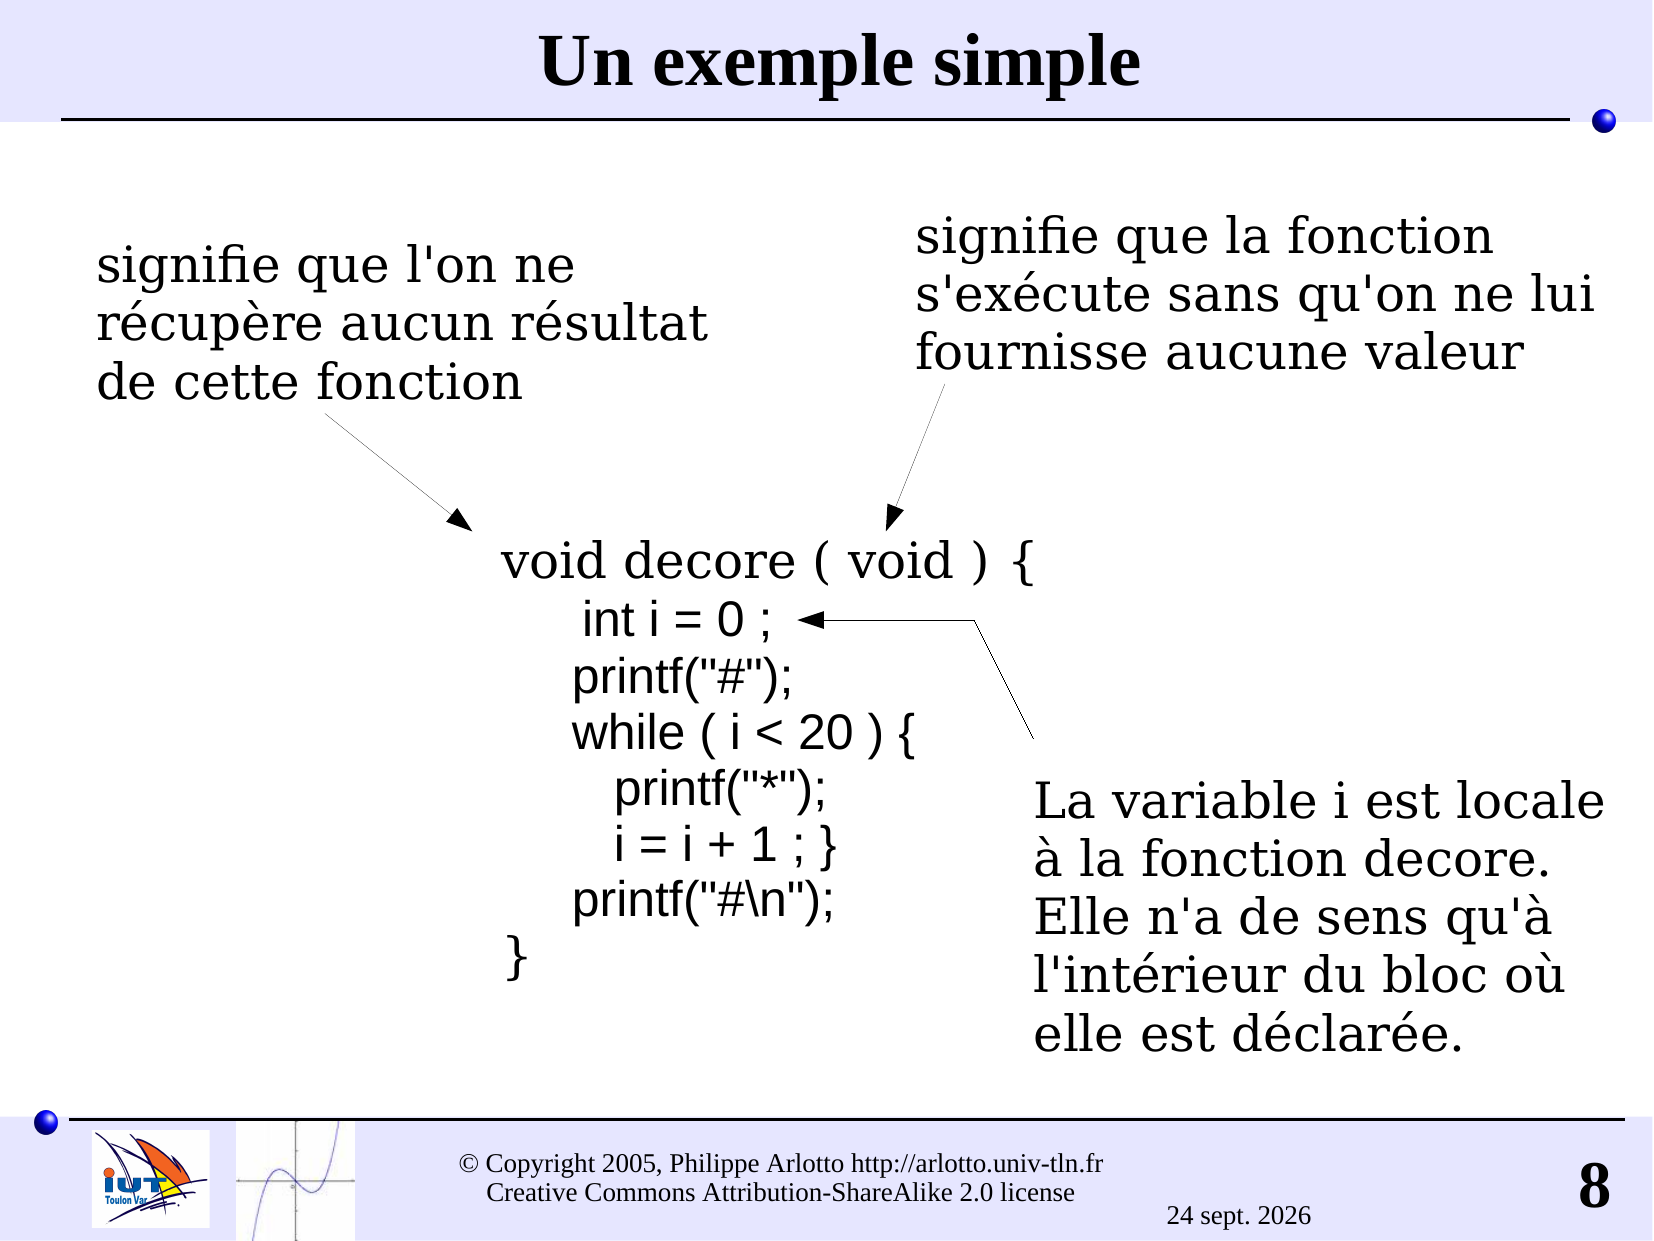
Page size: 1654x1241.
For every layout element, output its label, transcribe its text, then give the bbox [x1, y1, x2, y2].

title Un exemple simple [95, 14, 1585, 107]
picture [236, 1121, 355, 1241]
text_box signifie que la fonction s'exécute sans qu'on ne lui fournisse aucune valeur [915, 206, 1596, 382]
text_box La variable i est locale à la fonction decore. Elle n'a de sens qu'à l'intérieur du bloc où elle est déclarée. [1033, 771, 1607, 1063]
text_box void decore ( void ) { int i = 0 ; printf("#"); while ( i < 20 ) { printf("*"); i = i + 1 ; } printf("#\n"); } [501, 531, 1040, 986]
text_box signifie que l'on ne récupère aucun résultat de cette fonction [96, 236, 709, 411]
